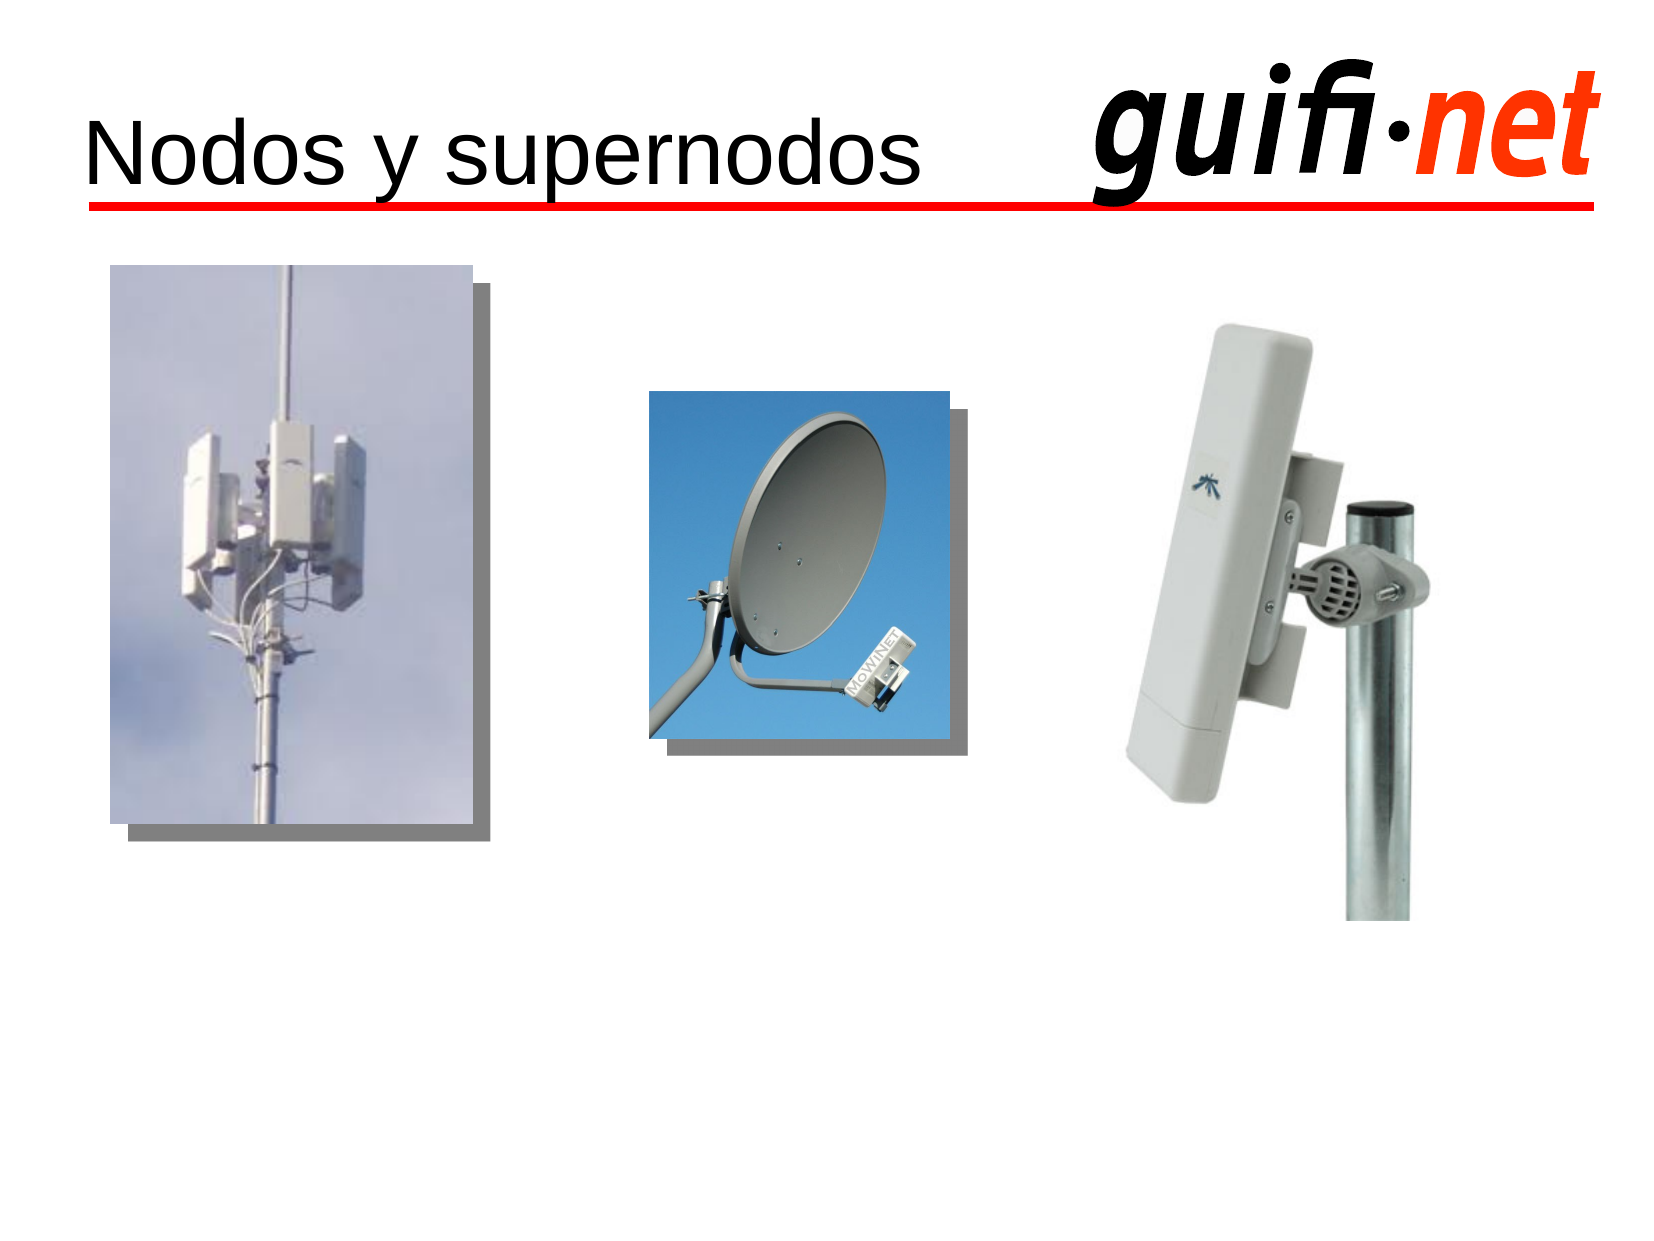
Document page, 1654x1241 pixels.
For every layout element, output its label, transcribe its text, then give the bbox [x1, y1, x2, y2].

picture [649, 391, 950, 739]
title Nodos y supernodos [82, 56, 1571, 250]
picture [110, 265, 473, 824]
picture [1062, 295, 1506, 921]
